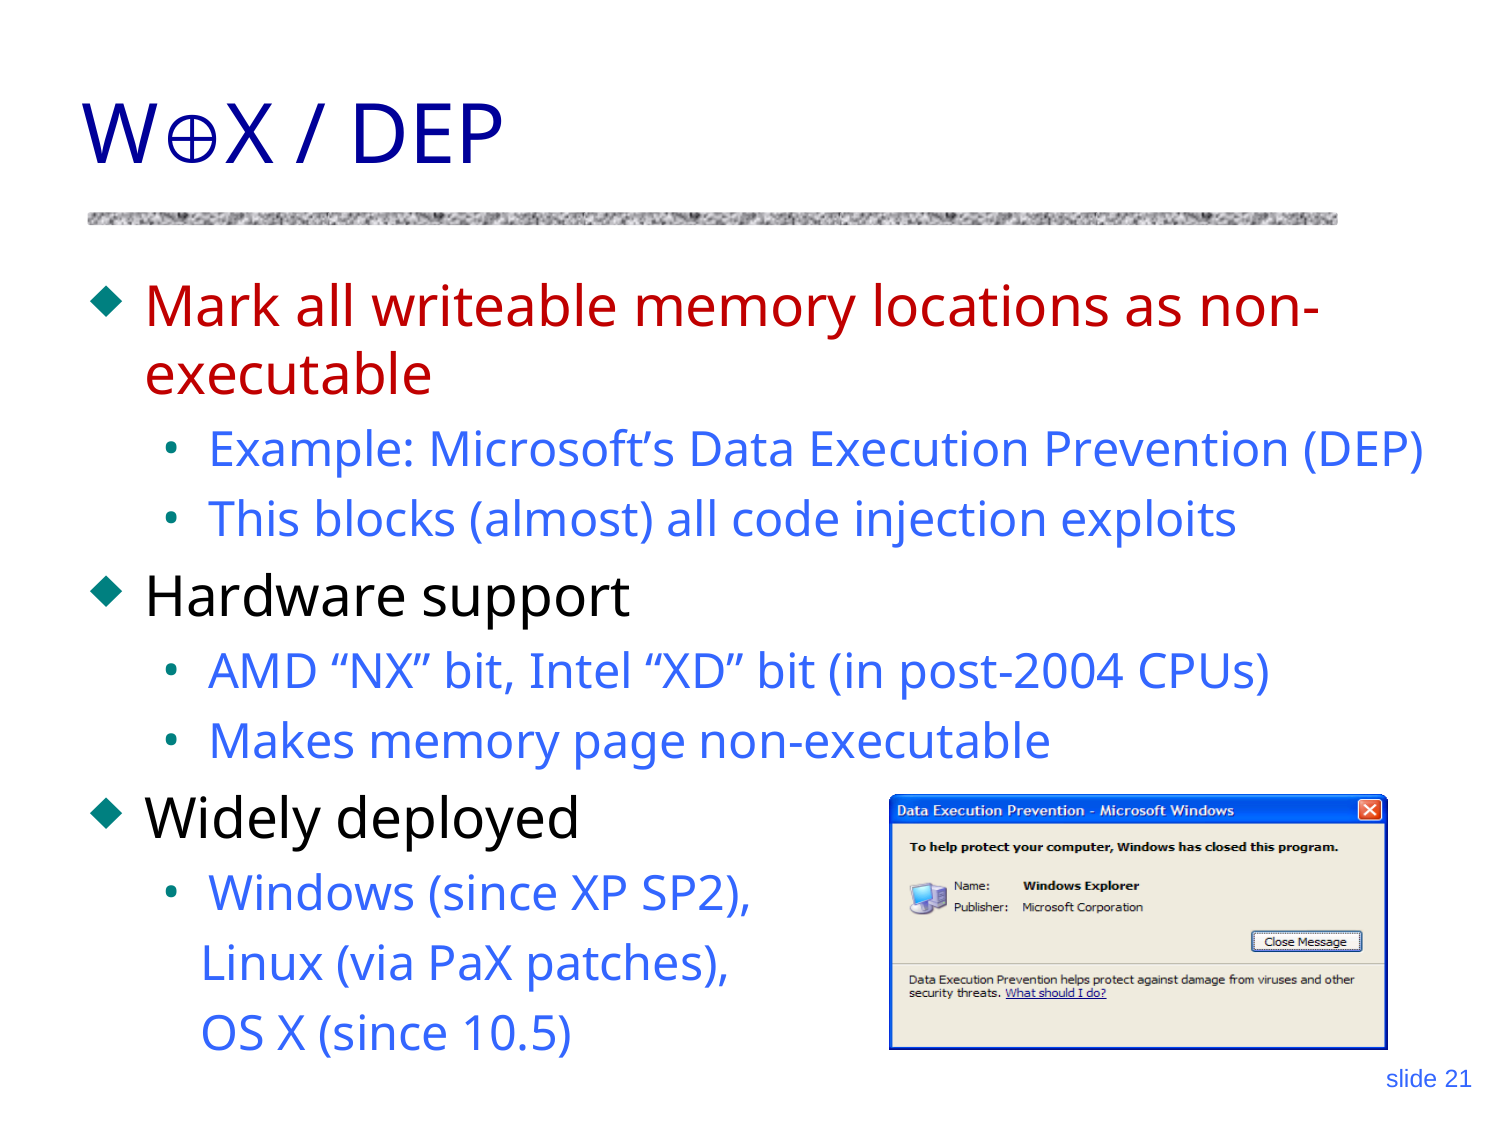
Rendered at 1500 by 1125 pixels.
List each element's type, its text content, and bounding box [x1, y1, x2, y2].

text_box slide <number> [1174, 1025, 1488, 1101]
title WX / DEP [66, 37, 1417, 188]
picture [889, 794, 1388, 1051]
picture [87, 212, 1338, 226]
list Mark all writeable memory locations as non-executable Example: Microsoft’s Data Execution Prevention (DEP) This blocks (almost) all code injection exploits Hardware support AMD “NX” bit, Intel “XD” bit (in post-2004 CPUs) Makes memory page non-executable Widely deployed Windows (since XP SP2), Linux (via PaX patches), OS X (since 10.5) [74, 262, 1450, 1101]
